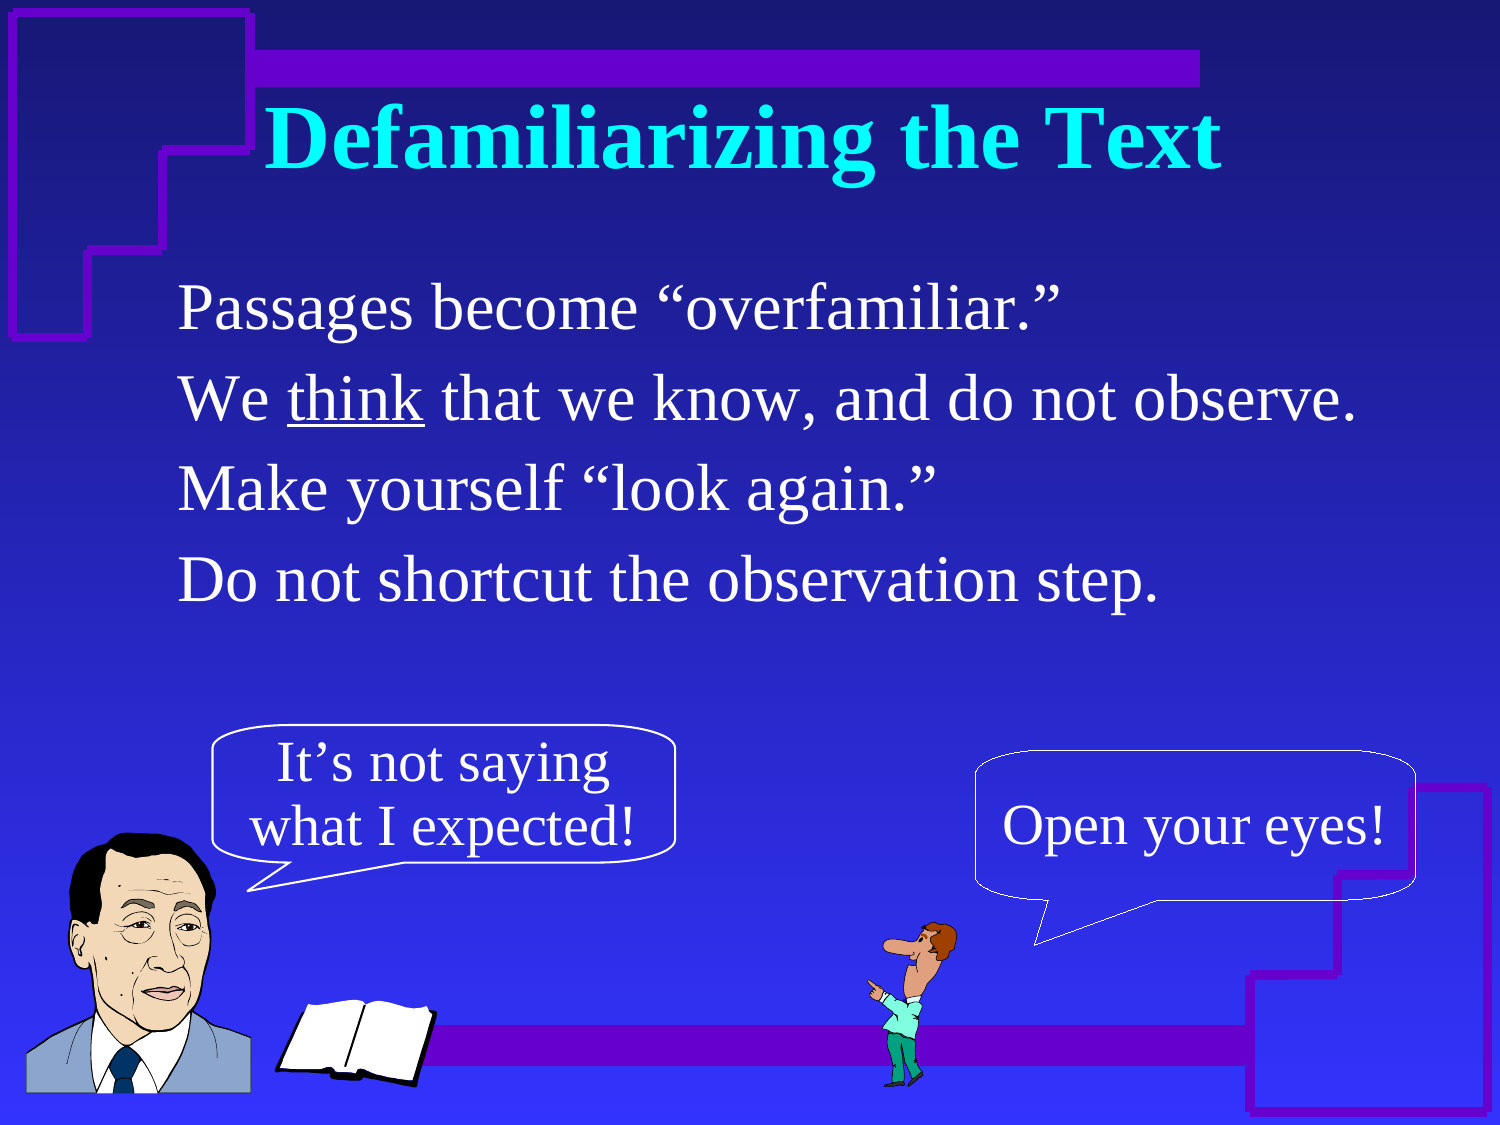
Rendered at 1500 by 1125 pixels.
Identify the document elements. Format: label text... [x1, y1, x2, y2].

title Defamiliarizing the Text [249, 74, 1450, 201]
picture [26, 832, 252, 1094]
chart [866, 921, 958, 1088]
text_box [274, 999, 437, 1088]
list Passages become “overfamiliar.” We think that we know, and do not observe. Make yourself “look again.” Do not shortcut the observation step. [162, 262, 1450, 988]
text_box It’s not saying what I expected! [212, 725, 676, 891]
text_box Open your eyes! [975, 750, 1416, 946]
